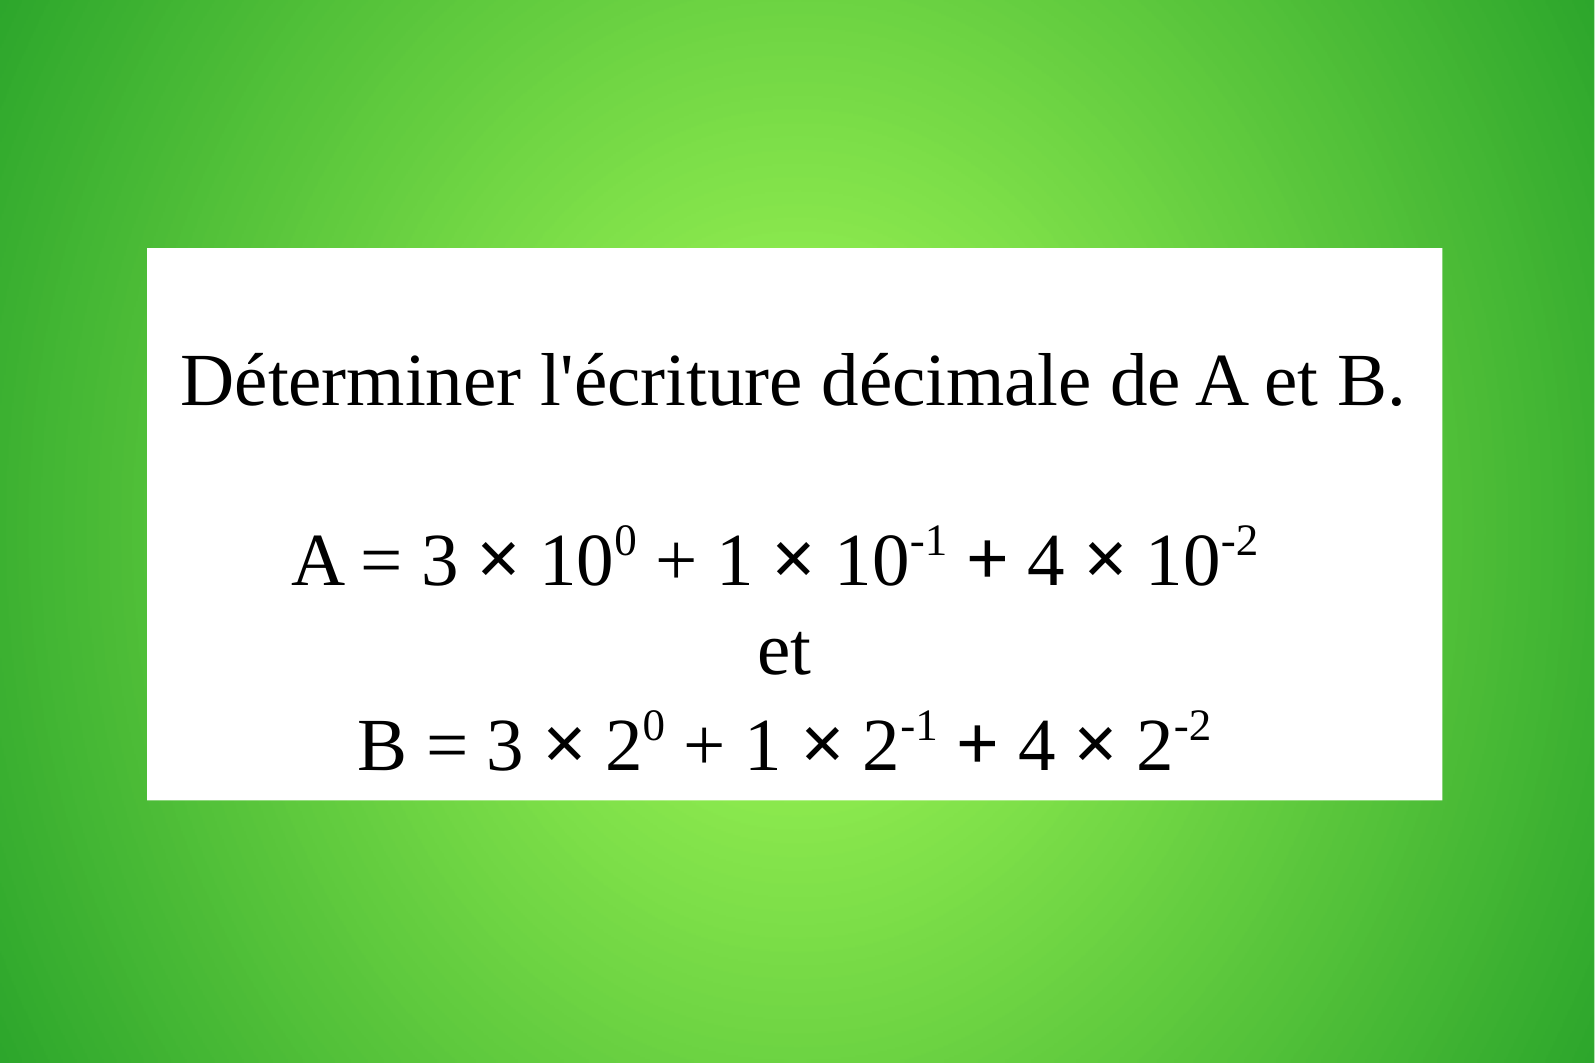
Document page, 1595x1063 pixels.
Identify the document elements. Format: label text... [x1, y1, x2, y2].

picture [0, 0, 1595, 1063]
text_box Déterminer l'écriture décimale de A et B. A = 3 × 100 + 1 × 10-1 + 4 × 10-2 et B = 3 × 20 + 1 × 2-1 + 4 × 2-2 [147, 248, 1443, 796]
